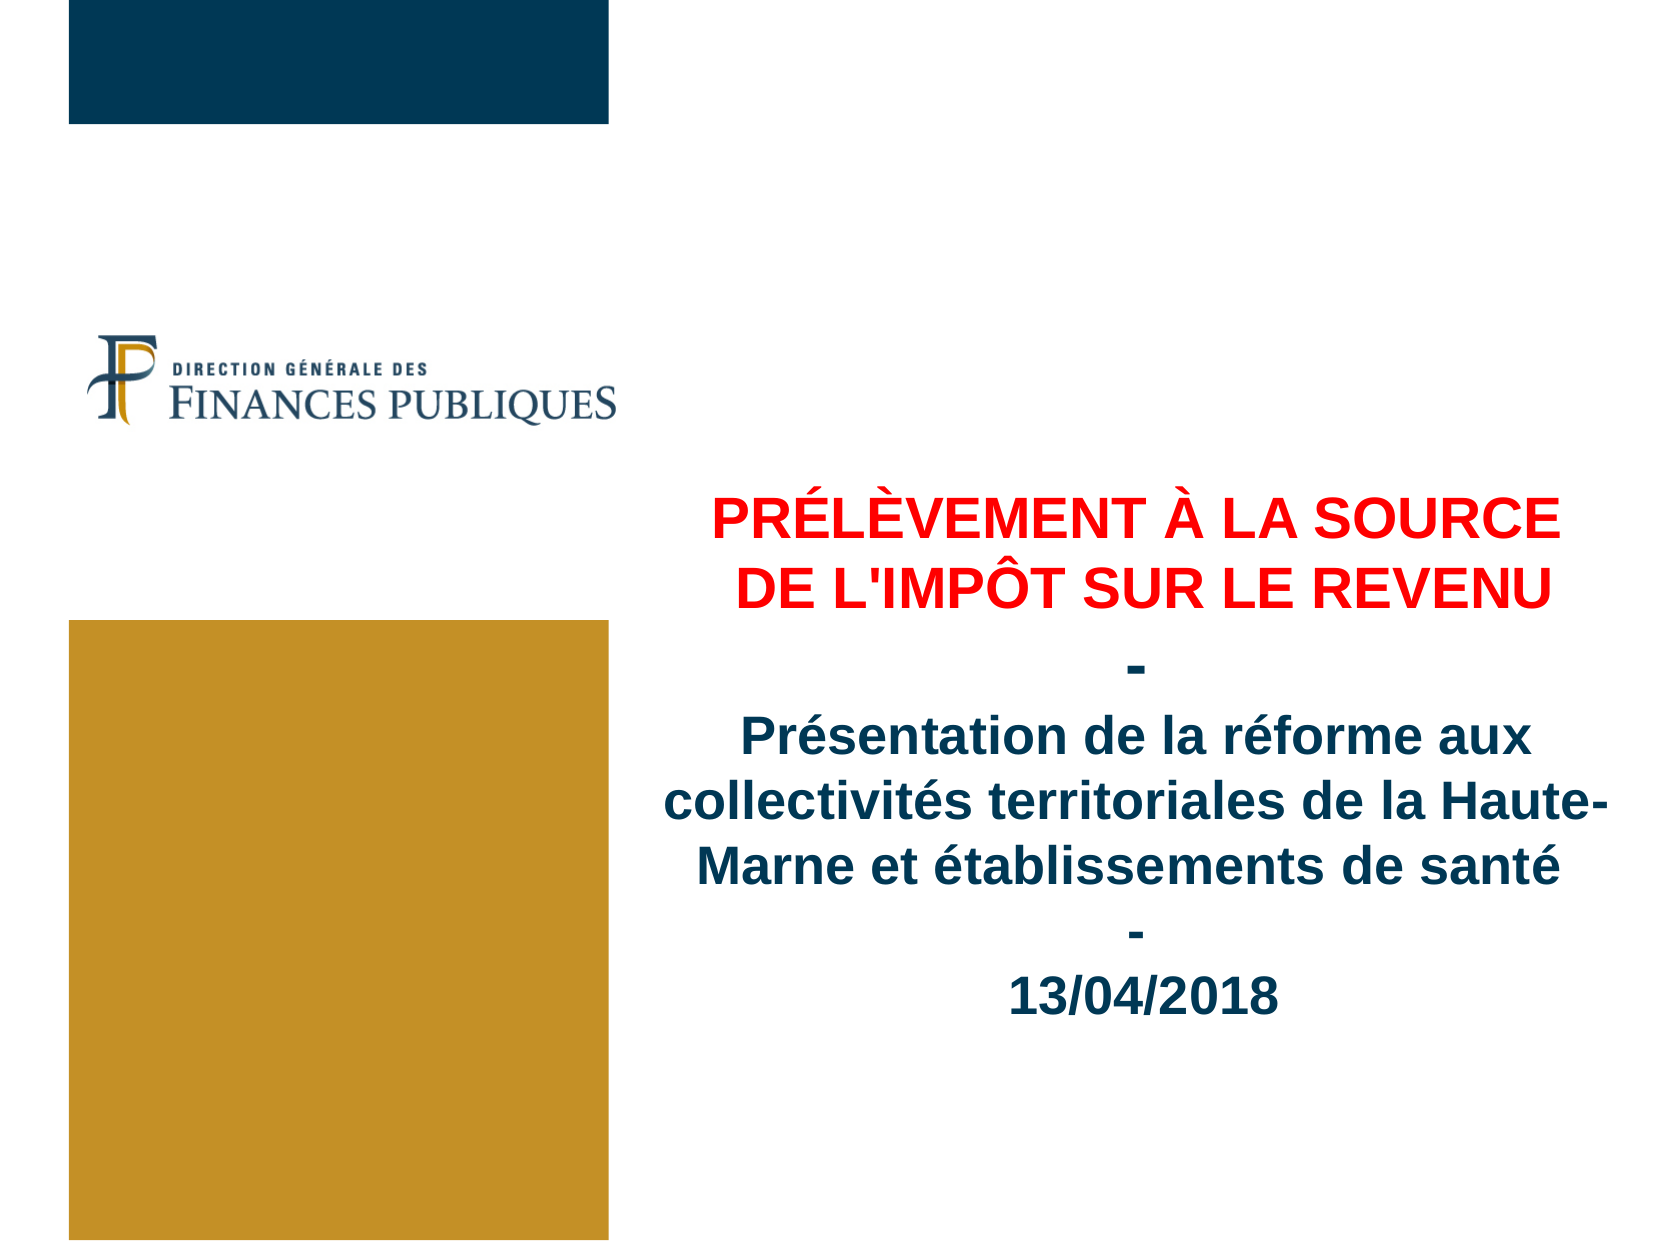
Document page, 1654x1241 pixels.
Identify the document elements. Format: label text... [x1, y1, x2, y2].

title PRÉLÈVEMENT À LA SOURCE DE L'IMPÔT SUR LE REVENU - Présentation de la réforme aux collectivités territoriales de la Haute-Marne et établissements de santé - 13/04/2018 [661, 480, 1613, 1126]
text_box [68, 620, 609, 1241]
picture [55, 303, 648, 458]
text_box [68, 0, 609, 125]
